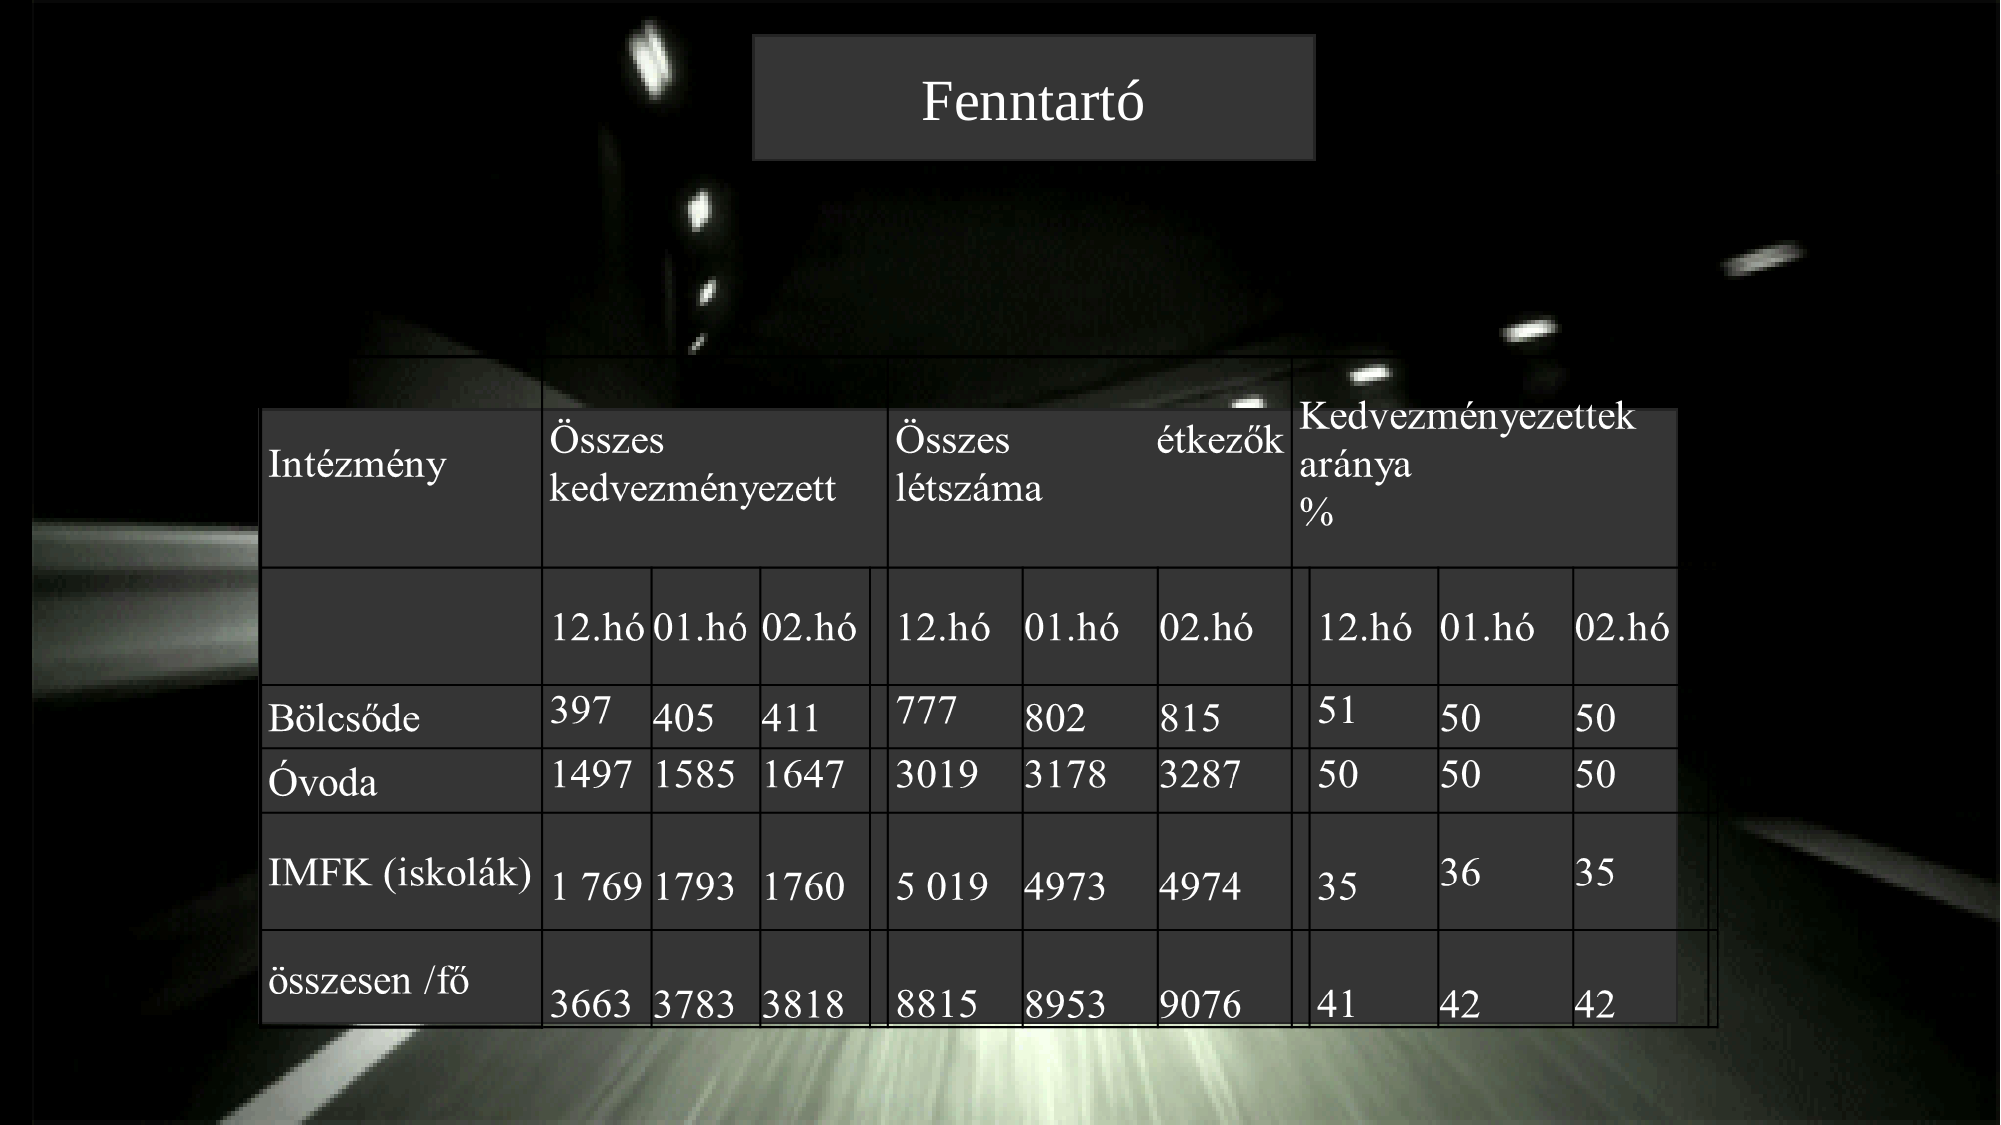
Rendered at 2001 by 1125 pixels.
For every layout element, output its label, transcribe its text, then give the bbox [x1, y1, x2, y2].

text_box Fenntartó [753, 35, 1314, 160]
picture [31, 0, 2000, 1125]
